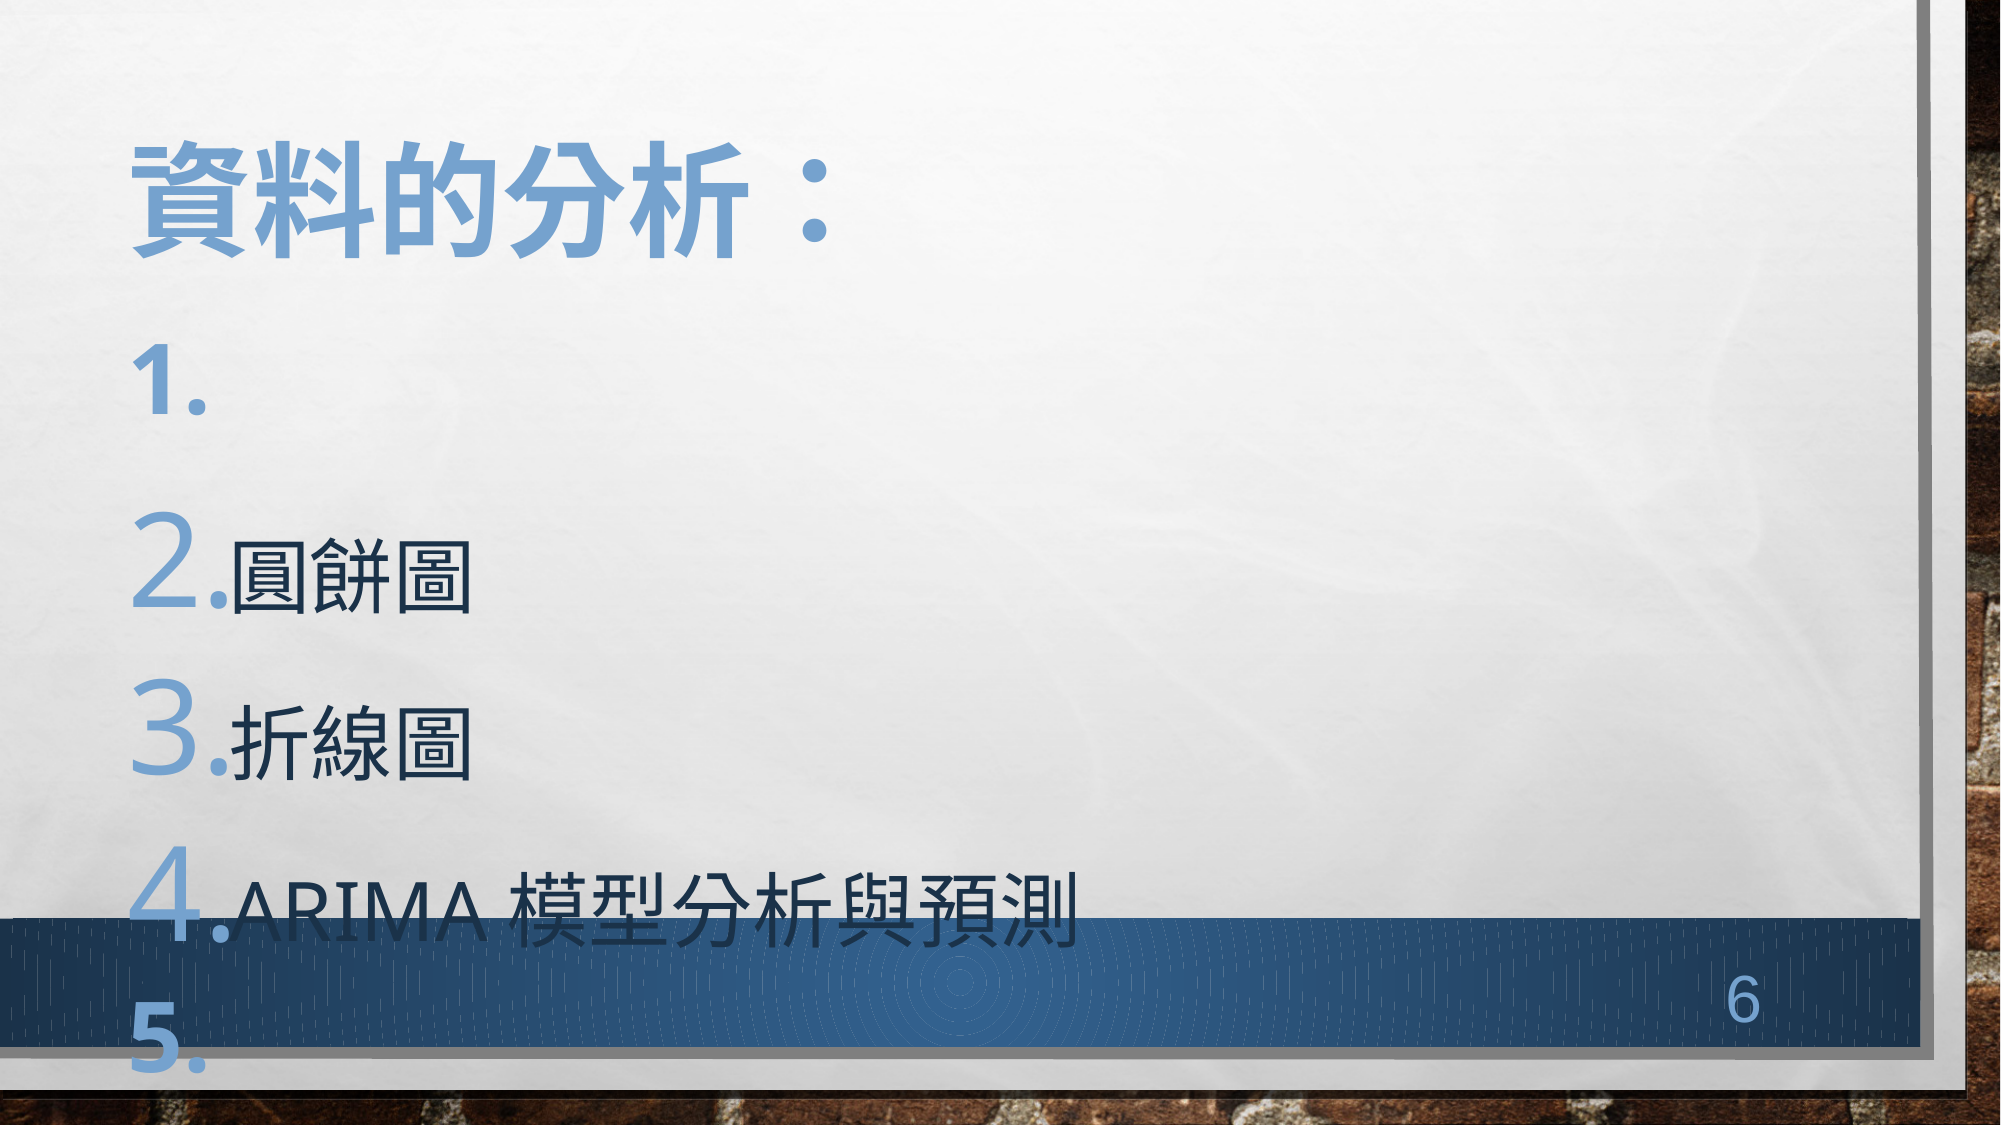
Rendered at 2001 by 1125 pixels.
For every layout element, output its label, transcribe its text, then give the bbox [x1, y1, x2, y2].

text_box 5 [1669, 947, 1819, 1030]
list 圓餅圖 折線圖 arima模型分析與預測 [112, 315, 1819, 972]
title 資料的分析： [112, 112, 1819, 302]
